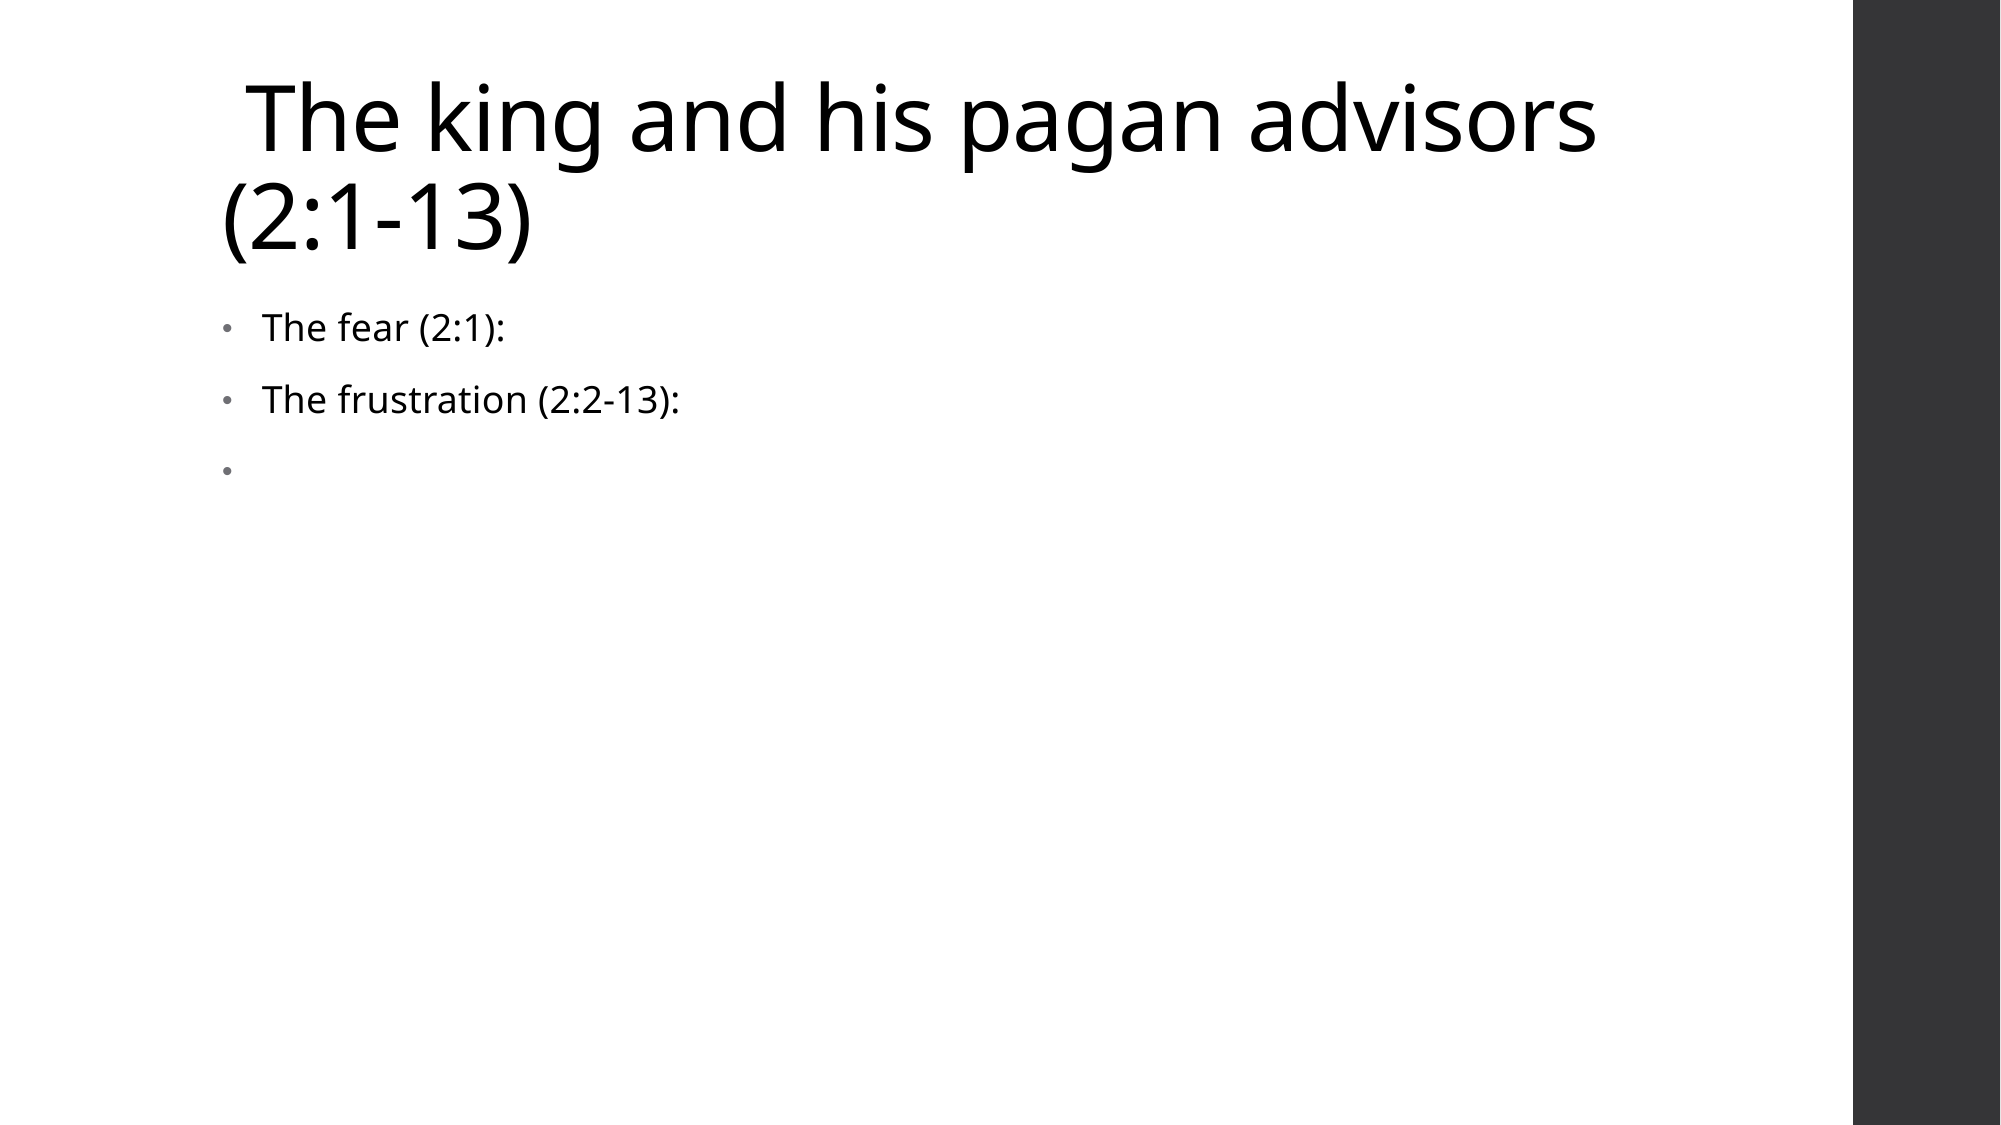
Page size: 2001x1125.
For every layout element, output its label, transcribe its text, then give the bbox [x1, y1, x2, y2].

list The fear (2:1): The frustration (2:2-13): [206, 299, 1617, 1014]
title The king and his pagan advisors (2:1-13) [206, 60, 1797, 278]
